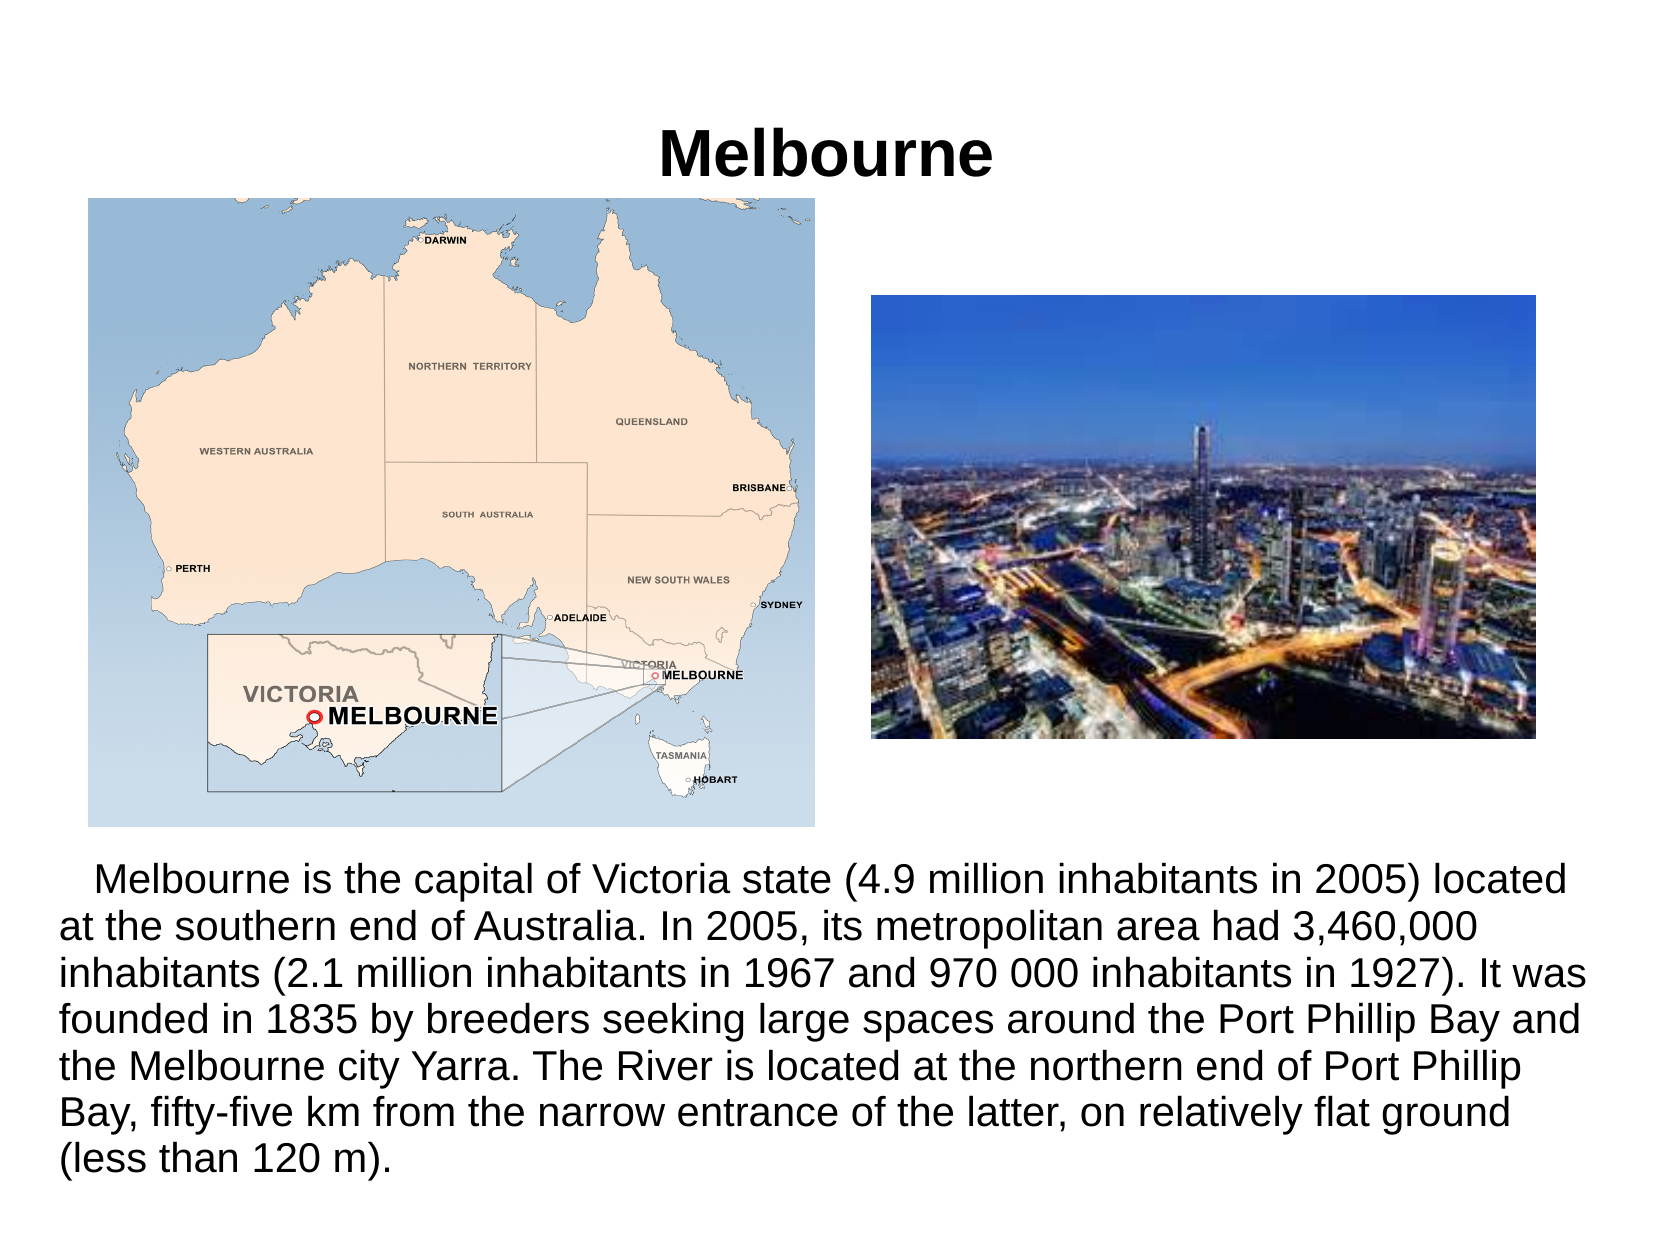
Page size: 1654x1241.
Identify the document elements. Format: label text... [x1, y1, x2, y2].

picture [88, 198, 815, 827]
picture [871, 295, 1536, 739]
list Melbourne is the capital of Victoria state (4.9 million inhabitants in 2005) located at the southern end of Australia. In 2005, its metropolitan area had 3,460,000 inhabitants (2.1 million inhabitants in 1967 and 970 000 inhabitants in 1927). It was founded in 1835 by breeders seeking large spaces around the Port Phillip Bay and the Melbourne city Yarra. The River is located at the northern end of Port Phillip Bay, fifty-five km from the narrow entrance of the latter, on relatively flat ground (less than 120 m). [59, 856, 1601, 1187]
title Melbourne [82, 56, 1571, 250]
